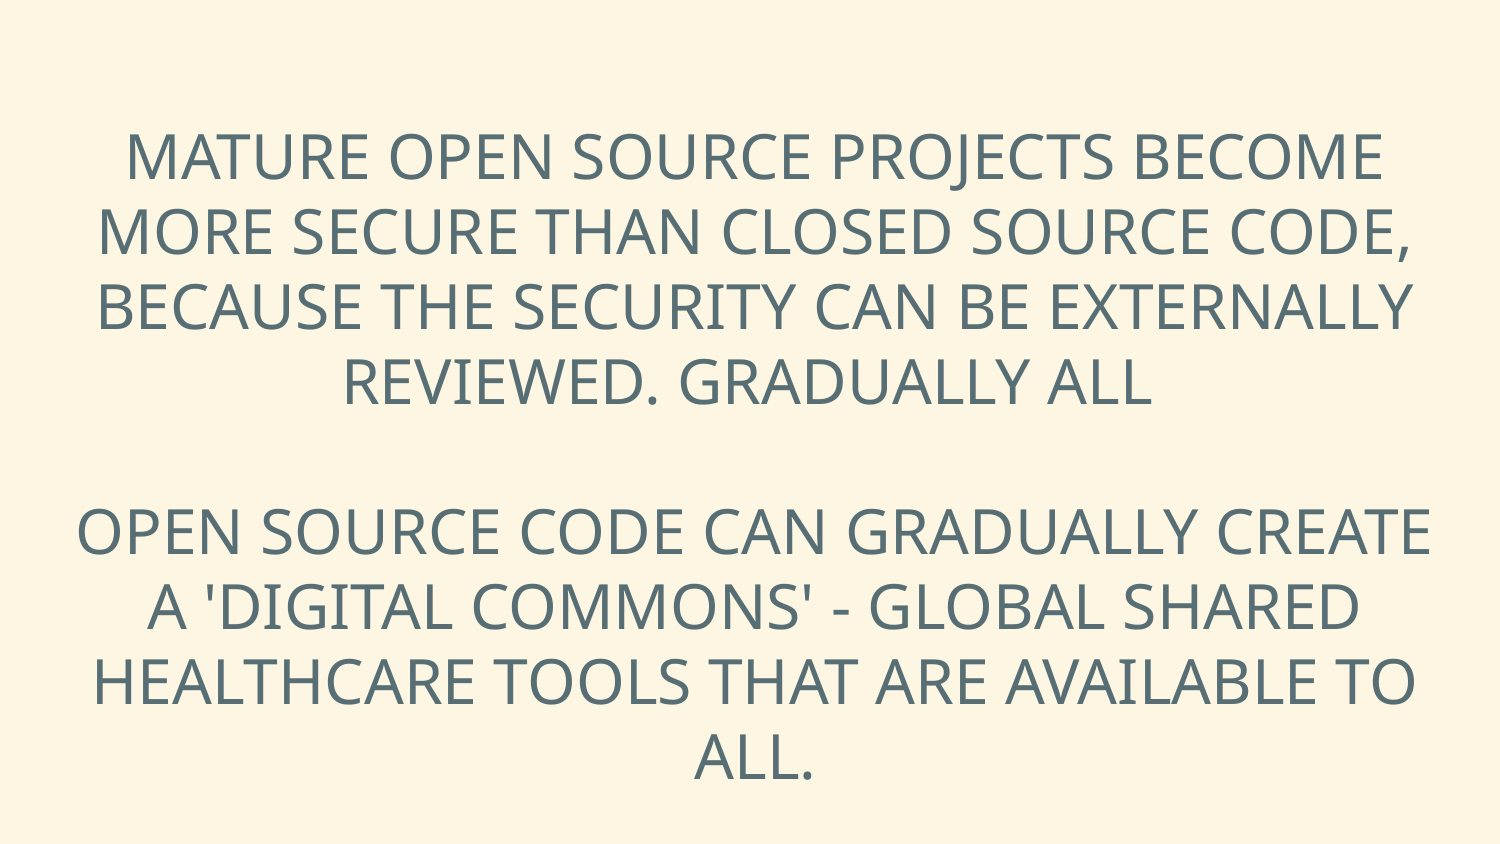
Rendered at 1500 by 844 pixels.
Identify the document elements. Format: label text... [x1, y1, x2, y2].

subtitle MATURE OPEN SOURCE PROJECTS BECOME MORE SECURE THAN CLOSED SOURCE CODE, BECAUSE THE SECURITY CAN BE EXTERNALLY REVIEWED. GRADUALLY ALL OPEN SOURCE CODE CAN GRADUALLY CREATE A 'DIGITAL COMMONS' - GLOBAL SHARED HEALTHCARE TOOLS THAT ARE AVAILABLE TO ALL. [56, 27, 1455, 802]
